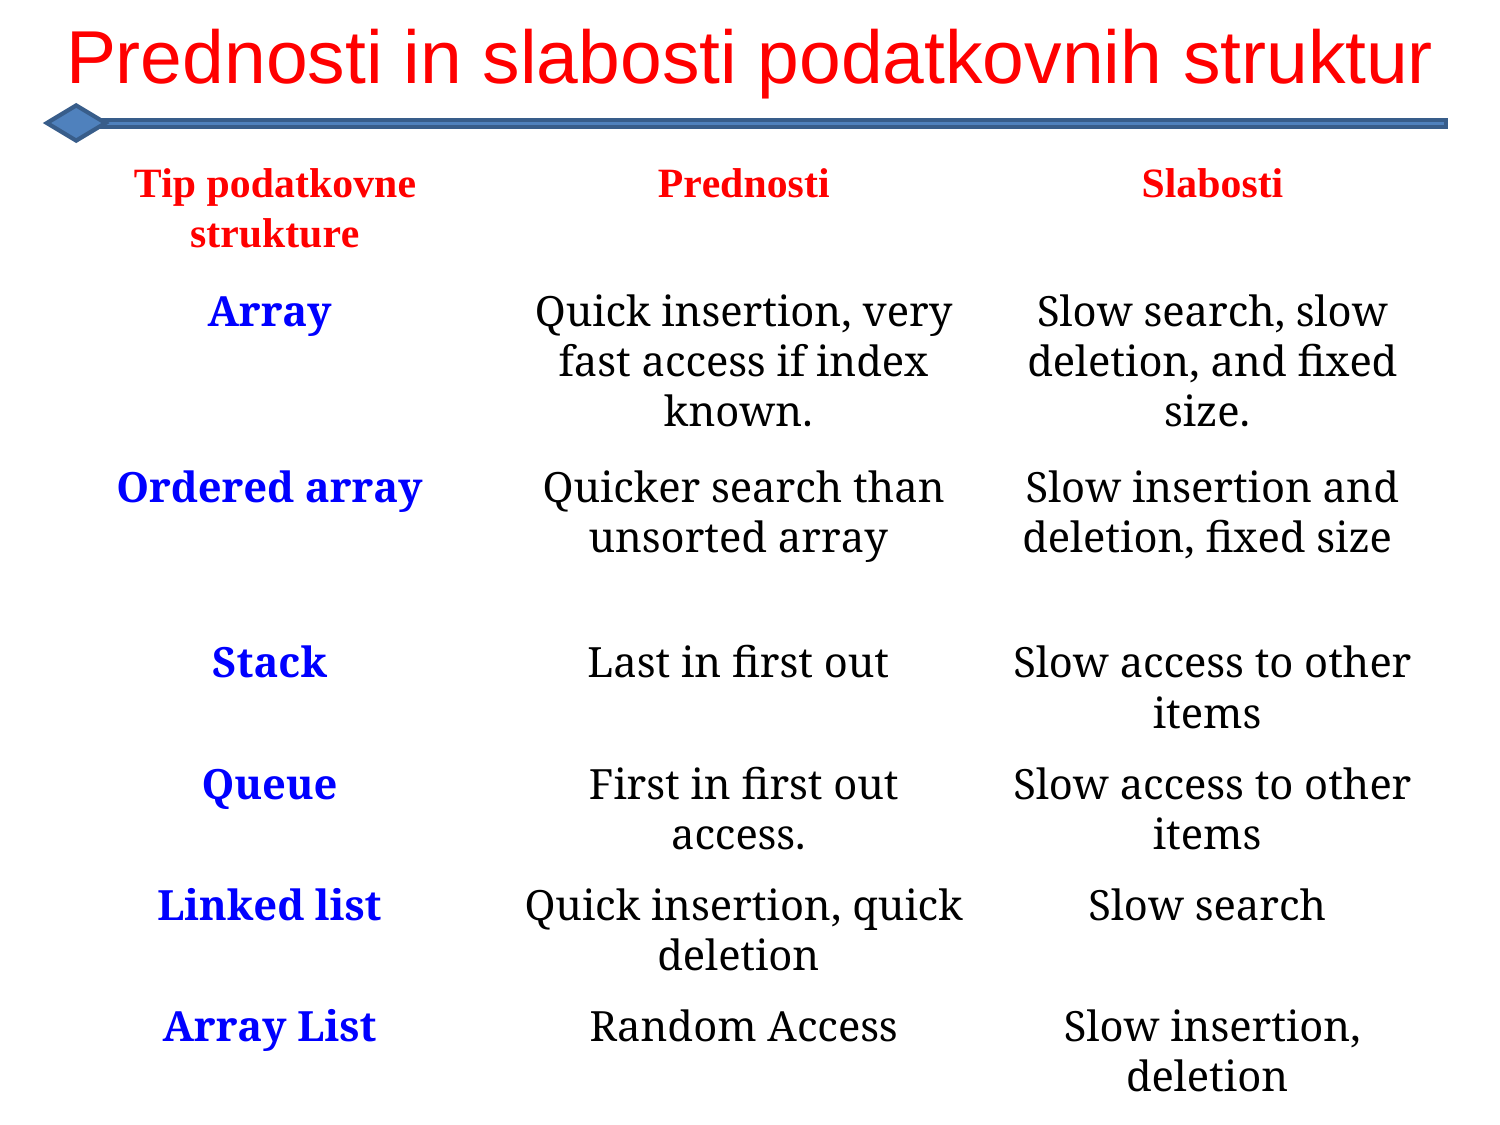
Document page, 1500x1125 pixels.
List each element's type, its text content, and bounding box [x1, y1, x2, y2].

table_cell Quicker search than unsorted array [509, 453, 978, 629]
table_cell Linked list [41, 871, 509, 992]
table_cell First in first out access. [509, 750, 978, 871]
table_cell Random Access [509, 992, 978, 1114]
table_cell Queue [41, 750, 509, 871]
table_cell Slow access to other items [978, 629, 1447, 750]
table_cell Slow insertion, deletion [978, 992, 1447, 1114]
table_cell Slow insertion and deletion, fixed size [978, 453, 1447, 629]
table_cell Ordered array [41, 453, 509, 629]
table_cell Stack [41, 629, 509, 750]
table_cell Quick insertion, very fast access if index known. [509, 277, 978, 453]
title Prednosti in slabosti podatkovnih struktur [0, 0, 1500, 108]
table_header Tip podatkovne strukture [41, 148, 509, 277]
table_header Prednosti [509, 148, 978, 277]
table_cell Slow search, slow deletion, and fixed size. [978, 277, 1447, 453]
table_cell Slow access to other items [978, 750, 1447, 871]
table_cell Array List [41, 992, 509, 1114]
table_cell Array [41, 277, 509, 453]
table_cell Quick insertion, quick deletion [509, 871, 978, 992]
table_cell Slow search [978, 871, 1447, 992]
table_header Slabosti [978, 148, 1447, 277]
table_cell Last in first out [509, 629, 978, 750]
